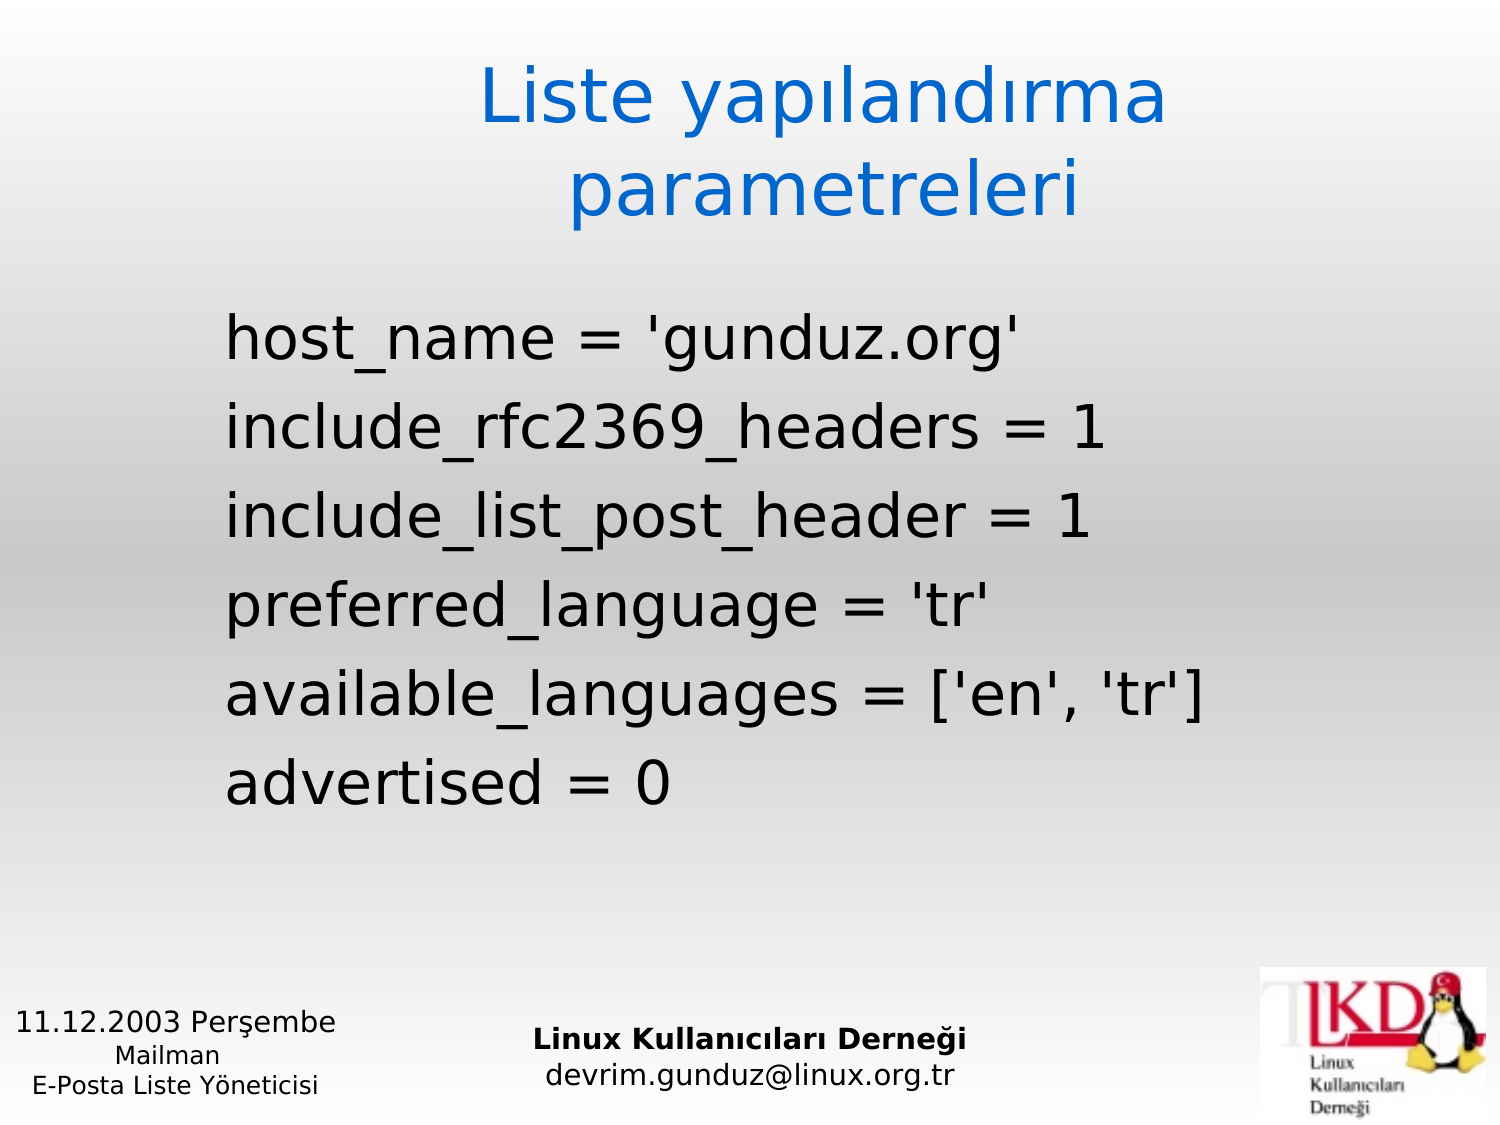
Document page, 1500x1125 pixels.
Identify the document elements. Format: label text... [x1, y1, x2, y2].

picture [1260, 967, 1486, 1120]
list host_name = 'gunduz.org' include_rfc2369_headers = 1 include_list_post_header = 1 preferred_language = 'tr' available_languages = ['en', 'tr'] advertised = 0 [224, 299, 1425, 975]
title Liste yapılandırma parametreleri [224, 43, 1425, 238]
